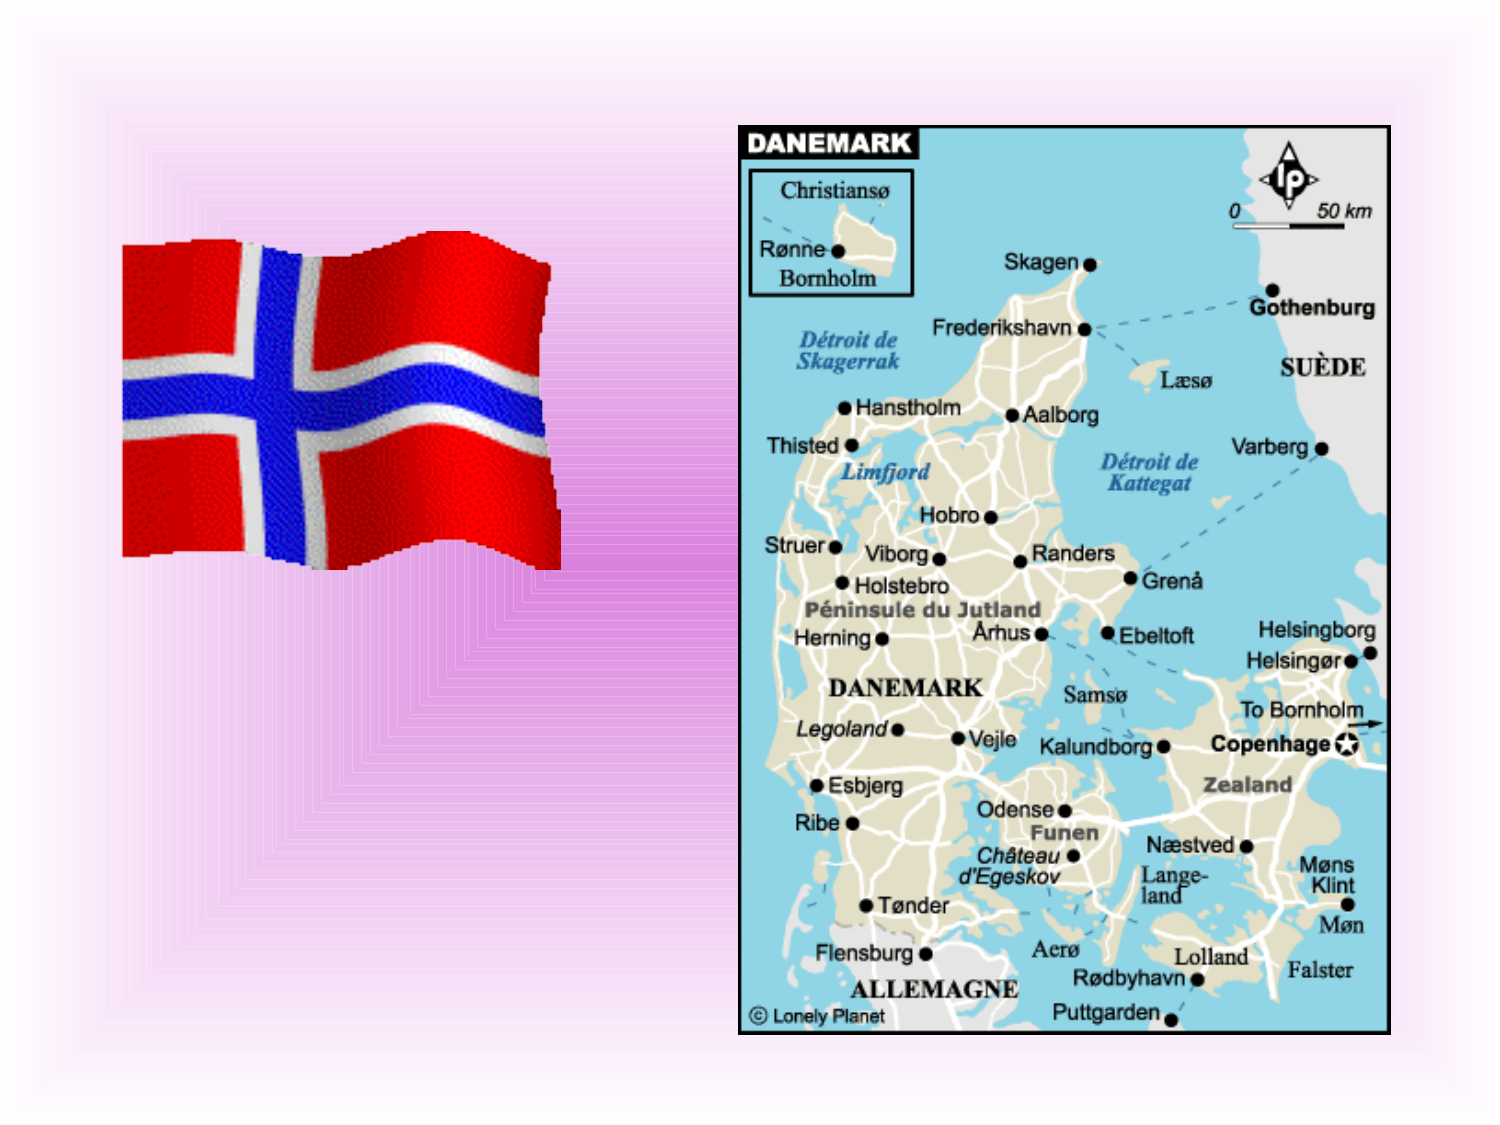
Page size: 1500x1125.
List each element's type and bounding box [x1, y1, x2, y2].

picture [738, 125, 1391, 1035]
picture [100, 231, 561, 570]
